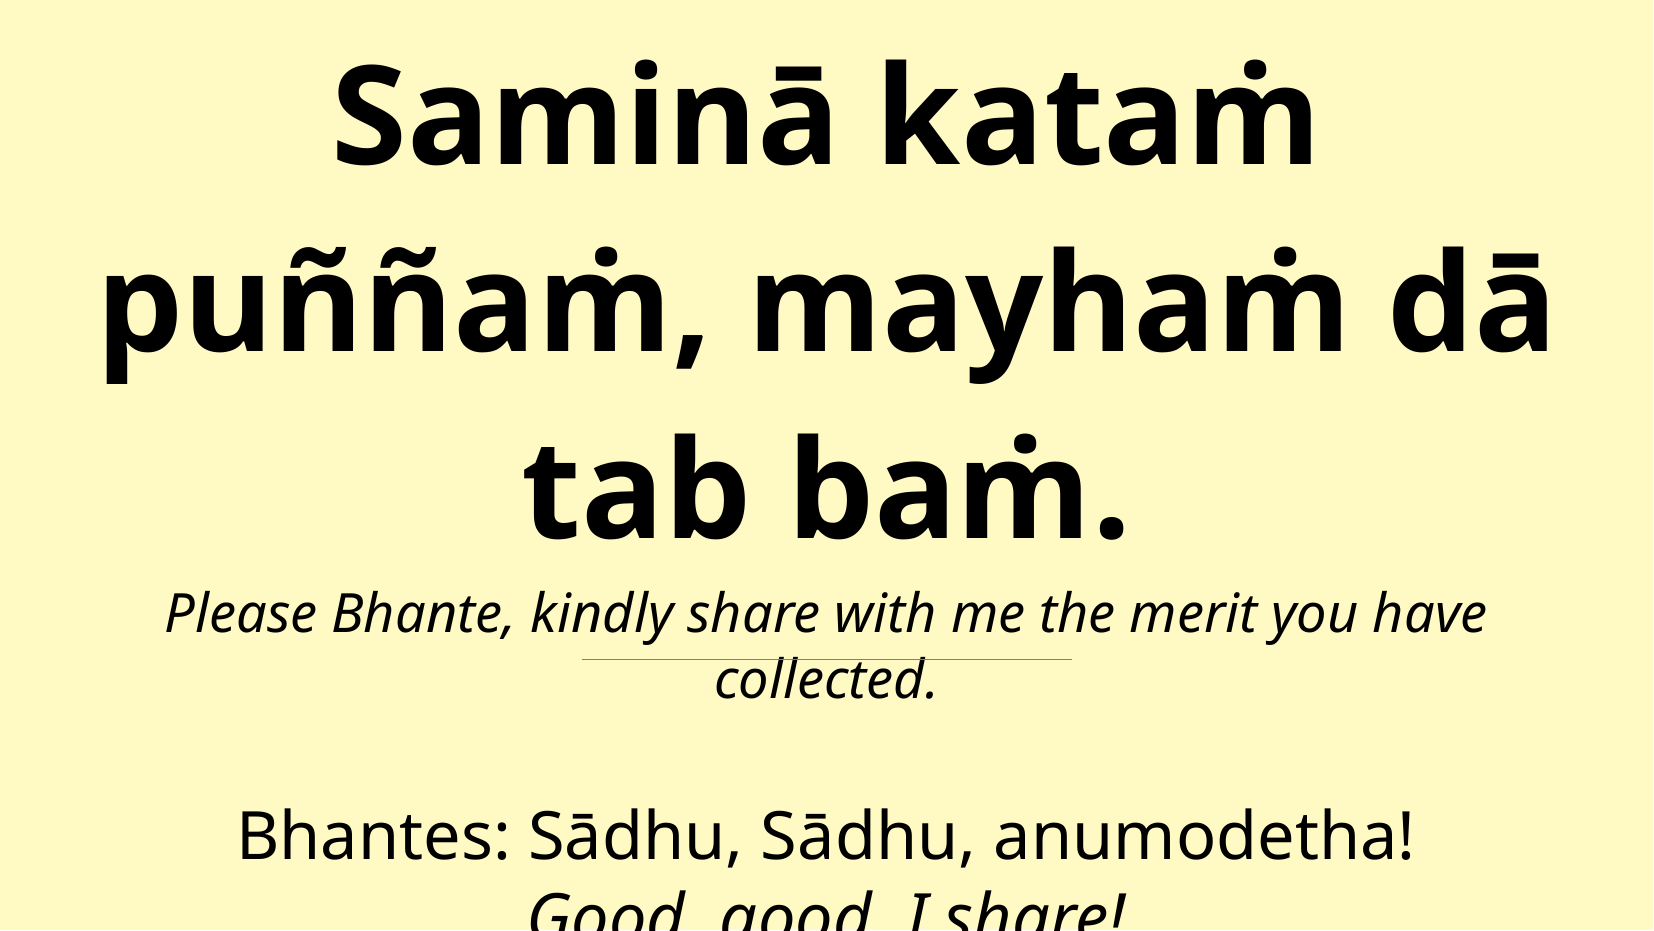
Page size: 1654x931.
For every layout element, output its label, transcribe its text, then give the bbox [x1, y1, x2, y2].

subtitle Saminā kataṁ puññaṁ, mayhaṁ dā tab baṁ. Please Bhante, kindly share with me the merit you have collected. Bhantes: Sādhu, Sādhu, anumodetha! Good, good, I share! [82, 85, 1571, 890]
